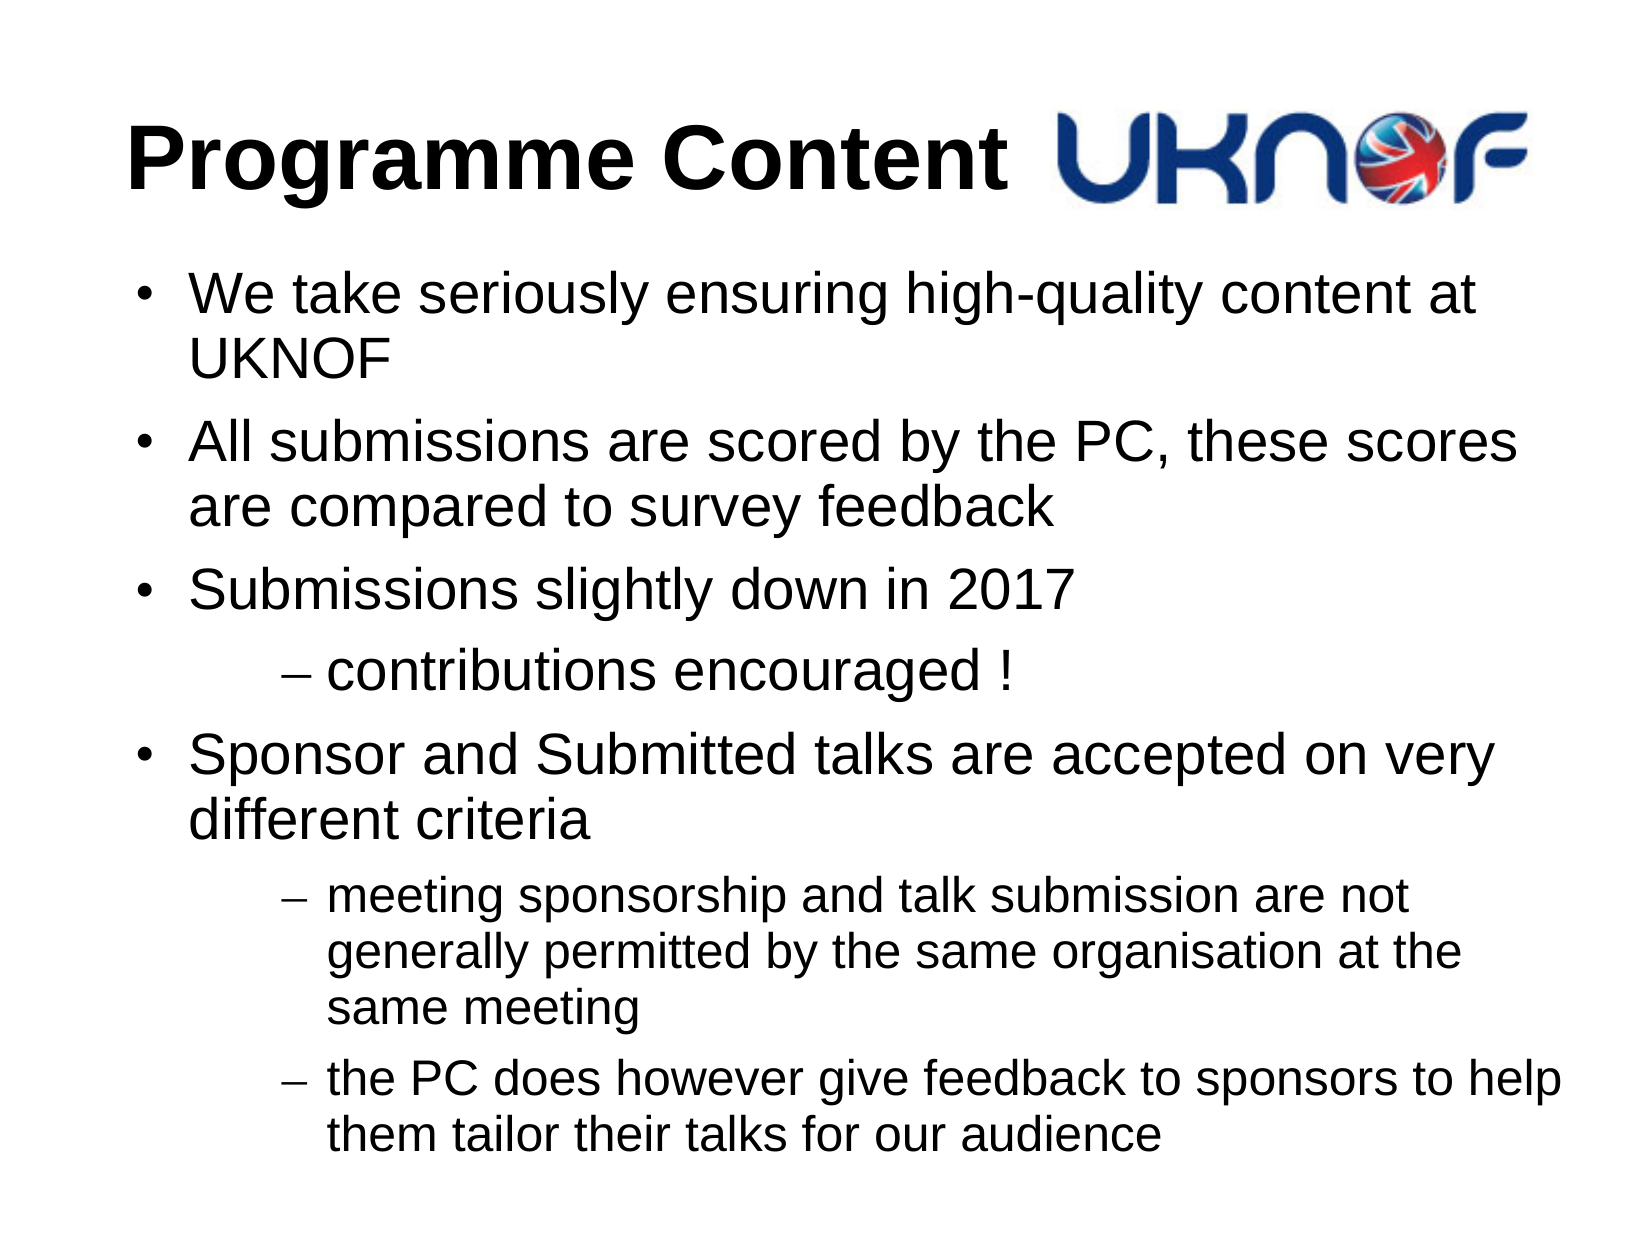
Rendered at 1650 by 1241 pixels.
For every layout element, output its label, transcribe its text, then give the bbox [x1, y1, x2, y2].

picture [1050, 93, 1536, 225]
list We take seriously ensuring high-quality content at UKNOF All submissions are scored by the PC, these scores are compared to survey feedback Submissions slightly down in 2017 contributions encouraged ! Sponsor and Submitted talks are accepted on very different criteria meeting sponsorship and talk submission are not generally permitted by the same organisation at the same meeting the PC does however give feedback to sponsors to help them tailor their talks for our audience [75, 260, 1576, 1241]
title Programme Content [123, 37, 1013, 260]
